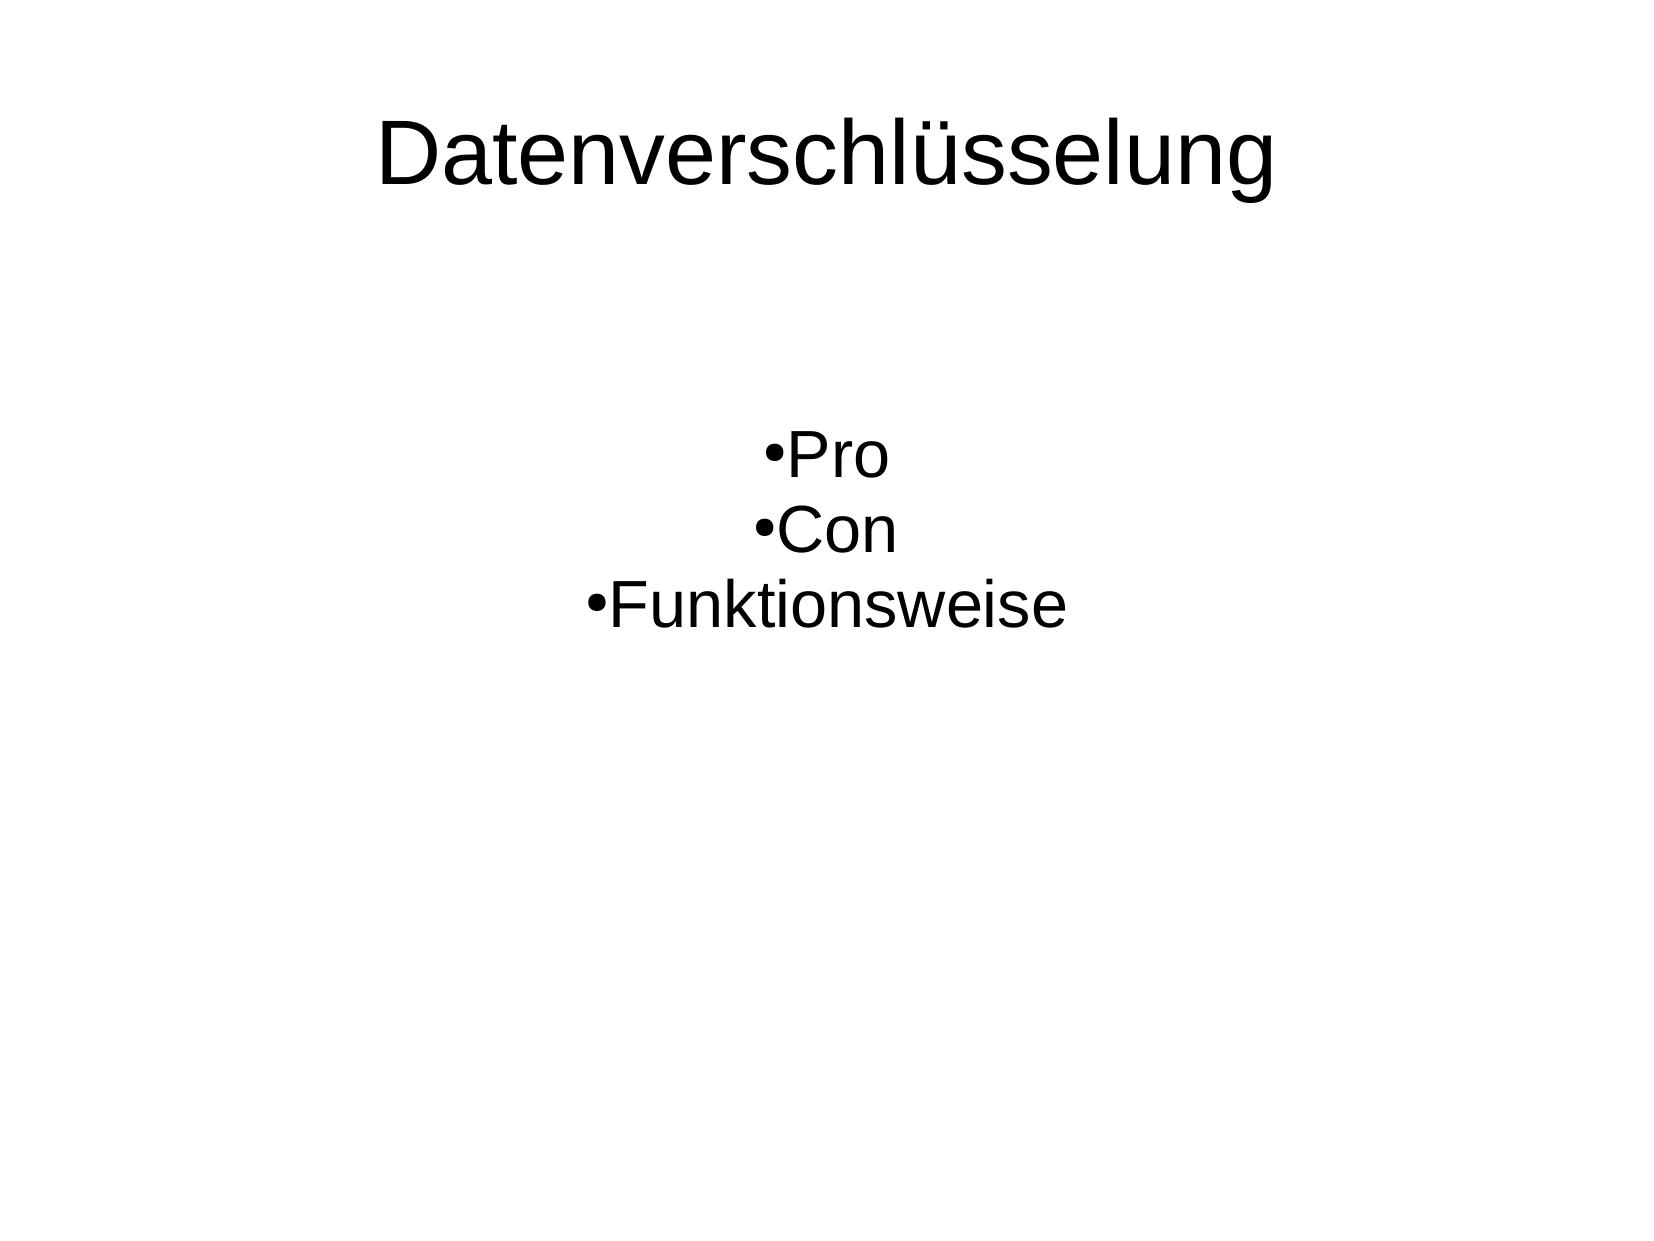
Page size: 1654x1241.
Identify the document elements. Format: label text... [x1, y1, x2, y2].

subtitle Pro Con Funktionsweise [82, 257, 1571, 1010]
title Datenverschlüsselung [82, 49, 1571, 257]
